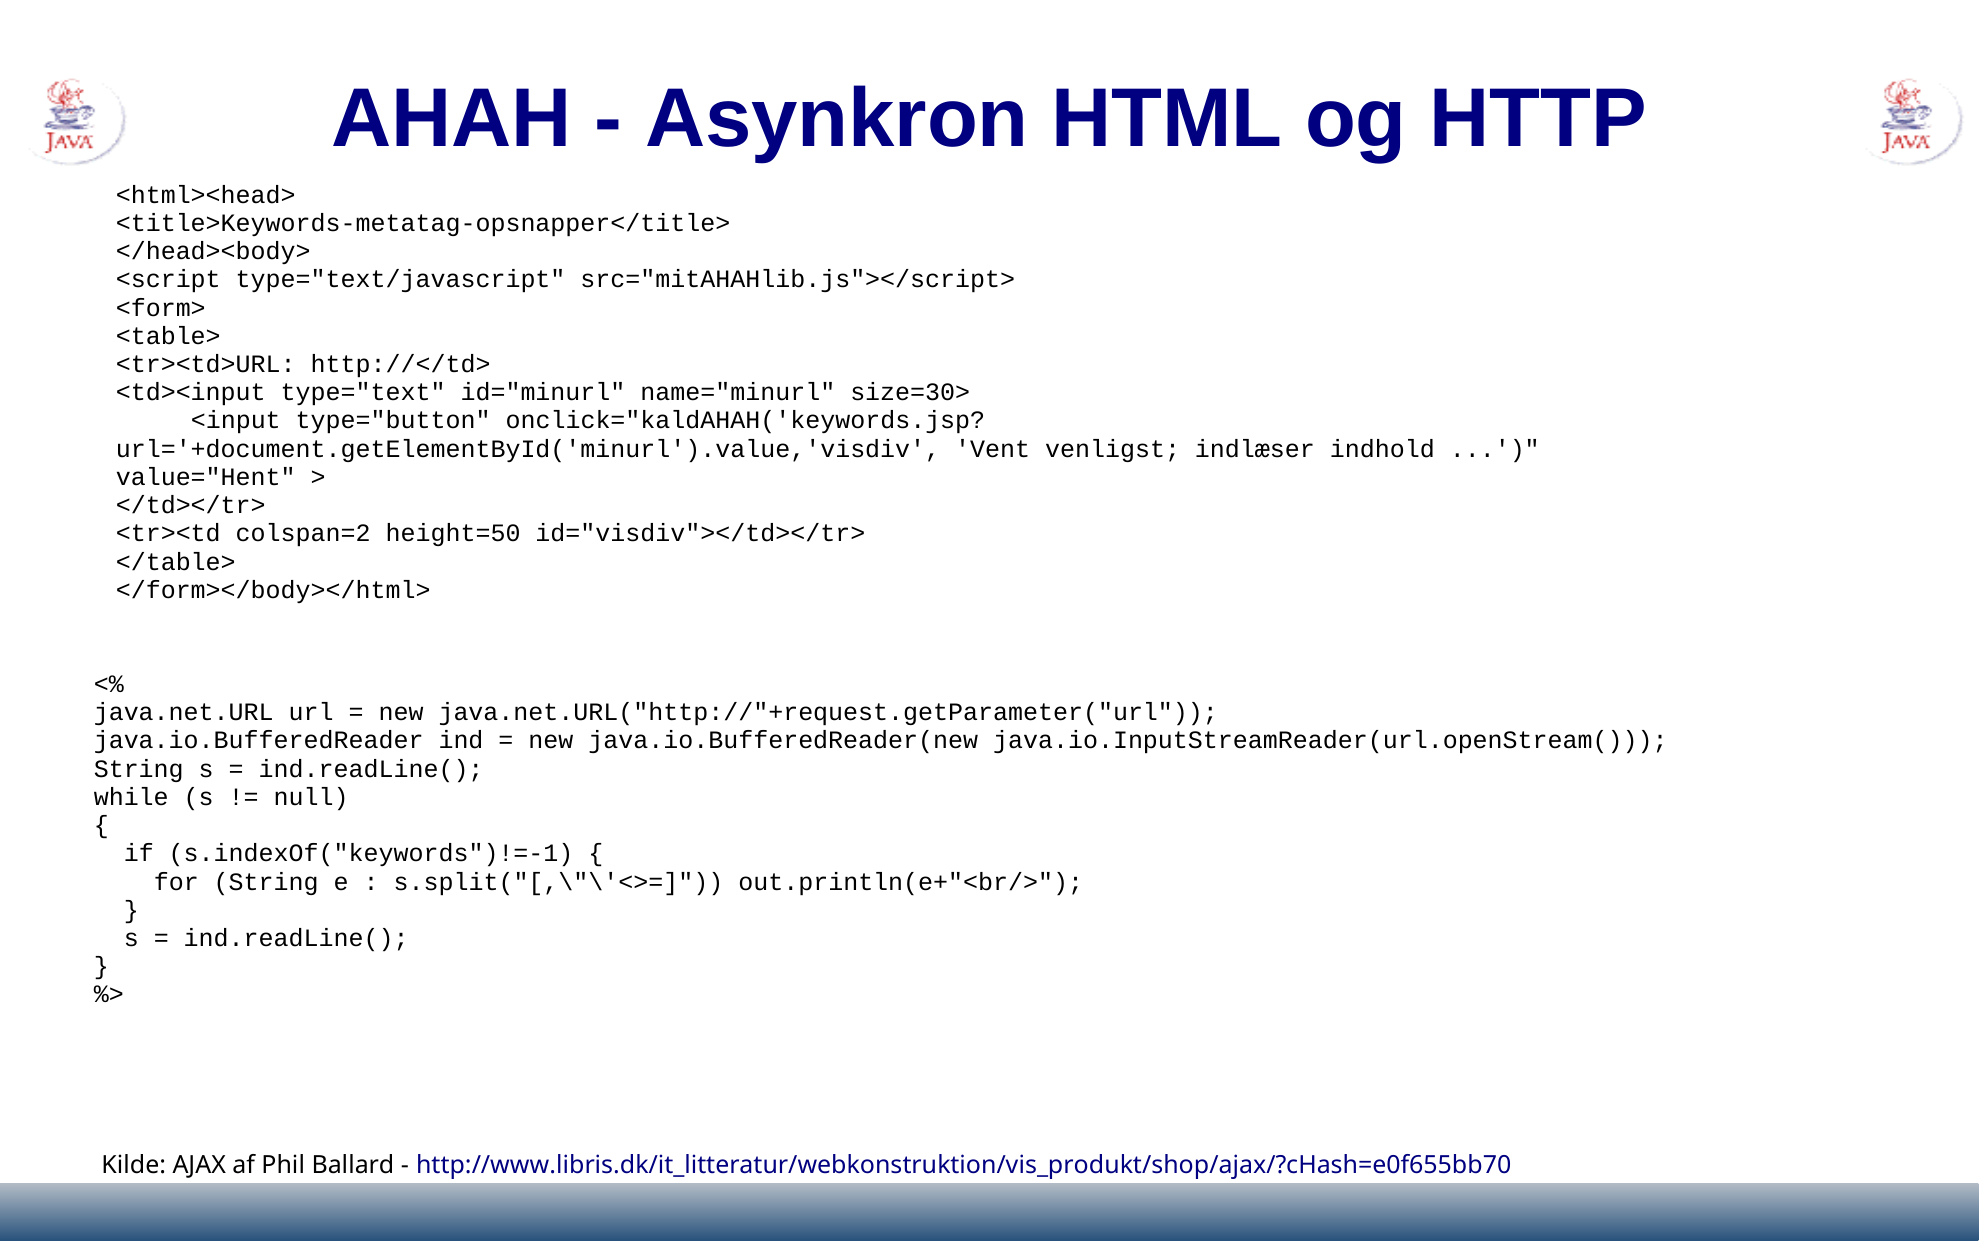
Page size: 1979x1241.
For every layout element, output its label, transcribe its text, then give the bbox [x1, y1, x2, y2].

text_box <% java.net.URL url = new java.net.URL("http://"+request.getParameter("url")); java.io.BufferedReader ind = new java.io.BufferedReader(new java.io.InputStreamReader(url.openStream())); String s = ind.readLine(); while (s != null) { if (s.indexOf("keywords")!=-1) { for (String e : s.split("[,\"\'<>=]")) out.println(e+"<br/>"); } s = ind.readLine(); } %> [93, 671, 1887, 1072]
title AHAH - Asynkron HTML og HTTP [126, 14, 1853, 222]
text_box Kilde: AJAX af Phil Ballard - http://www.libris.dk/it_litteratur/webkonstruktion/vis_produkt/shop/ajax/?cHash=e0f655bb70 [101, 1146, 1911, 1177]
text_box <html><head> <title>Keywords-metatag-opsnapper</title> </head><body> <script type="text/javascript" src="mitAHAHlib.js"></script> <form> <table> <tr><td>URL: http://</td> <td><input type="text" id="minurl" name="minurl" size=30> <input type="button" onclick="kaldAHAH('keywords.jsp?url='+document.getElementById('minurl').value,'visdiv', 'Vent venligst; indlæser indhold ...')" value="Hent" > </td></tr> <tr><td colspan=2 height=50 id="visdiv"></td></tr> </table> </form></body></html> [115, 182, 1709, 671]
picture [12, 71, 126, 169]
picture [1853, 71, 1968, 169]
